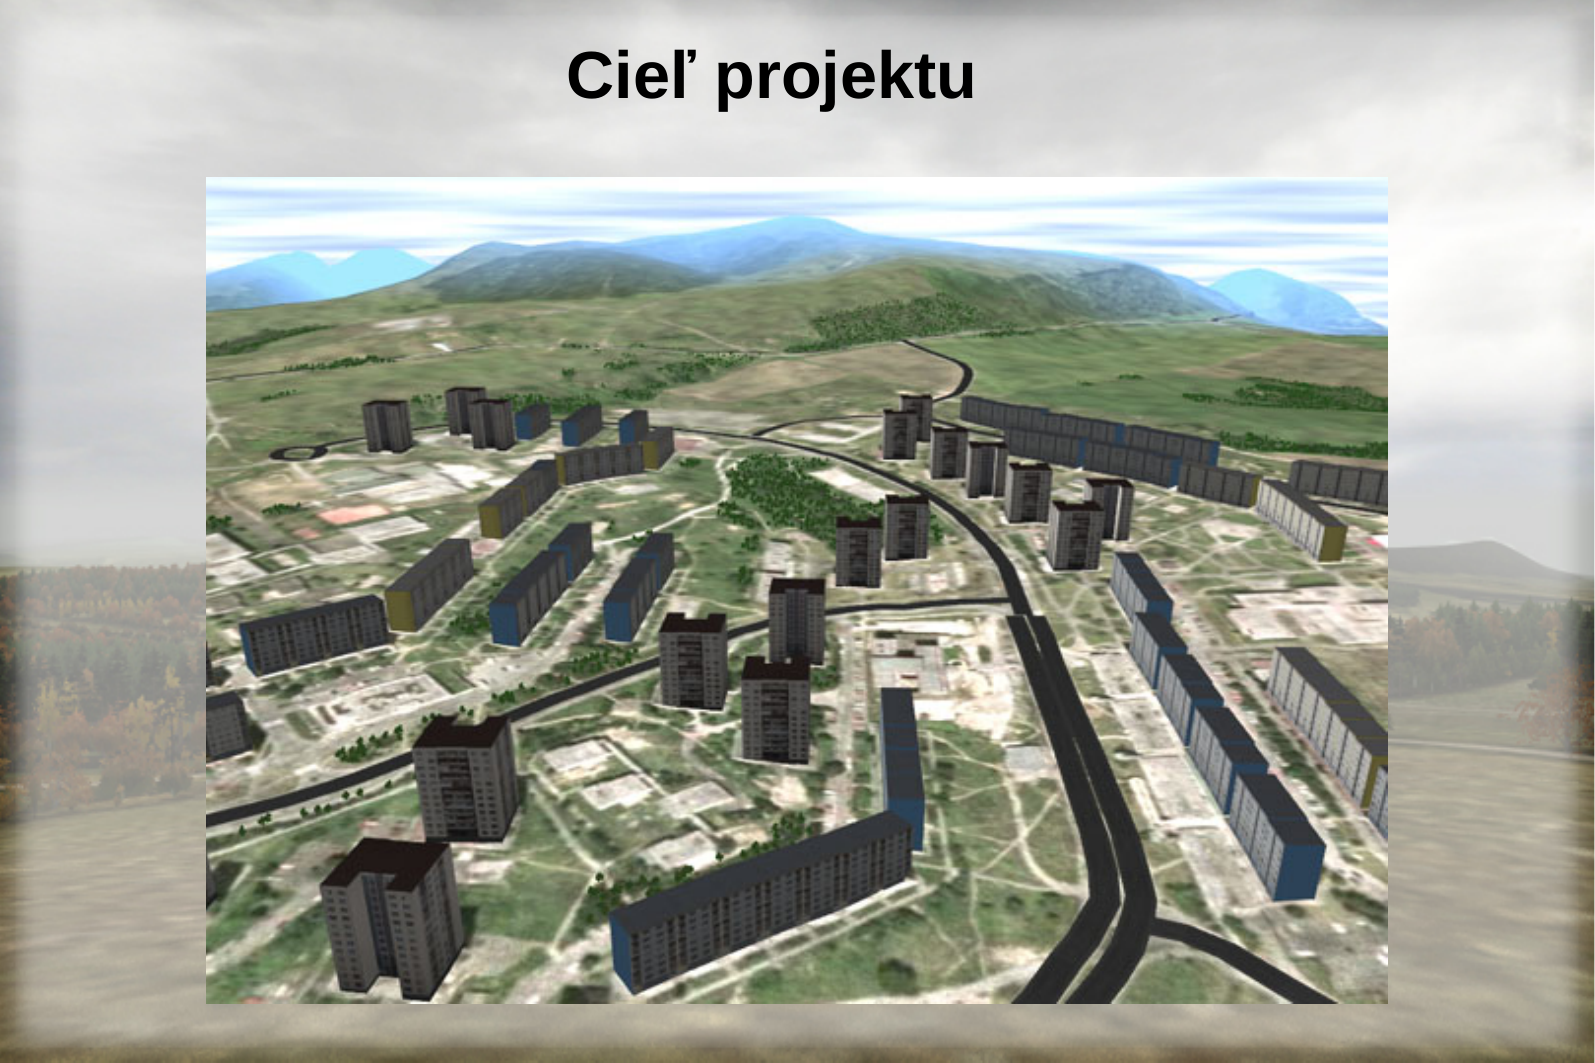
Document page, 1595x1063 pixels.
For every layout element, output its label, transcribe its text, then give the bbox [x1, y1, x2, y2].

title Cieľ projektu [531, 29, 1013, 121]
picture [0, 0, 1595, 1063]
